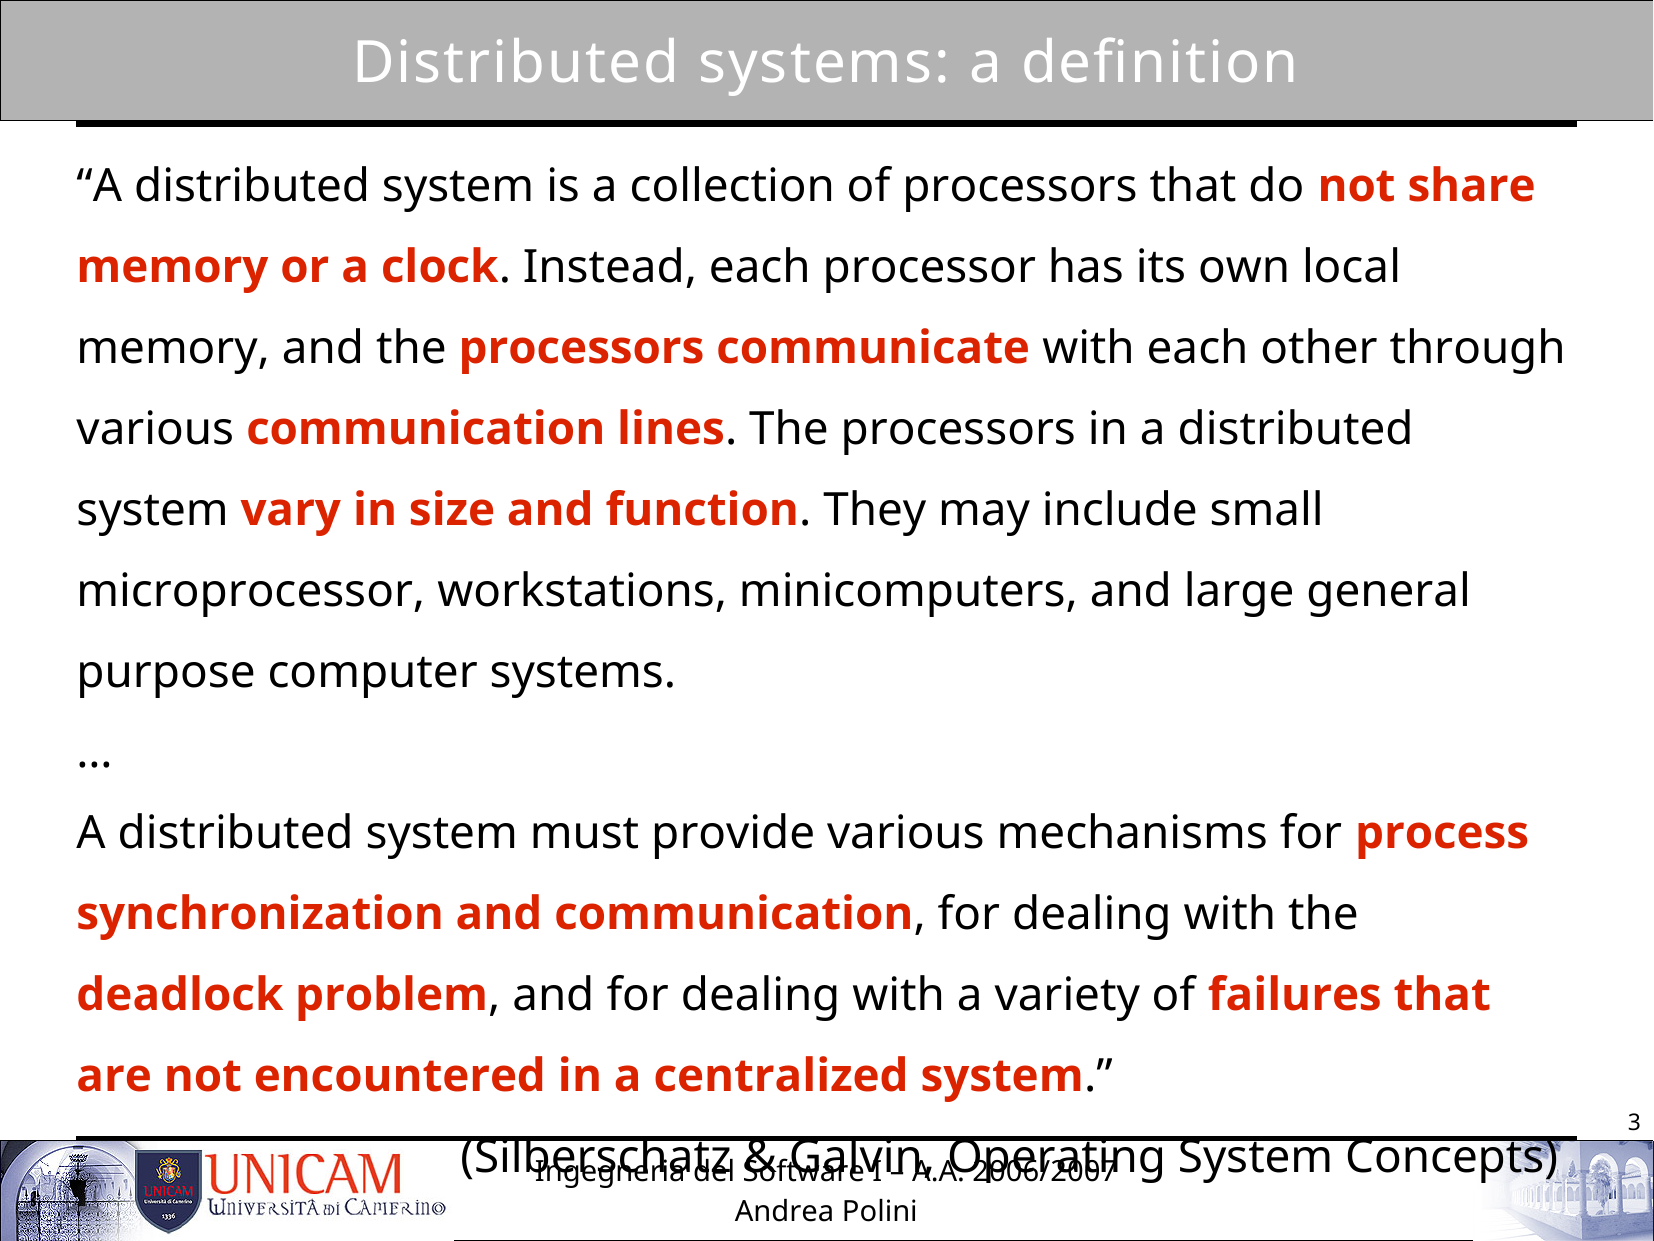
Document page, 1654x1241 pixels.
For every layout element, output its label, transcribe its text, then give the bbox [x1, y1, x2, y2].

list “A distributed system is a collection of processors that do not share memory or a clock. Instead, each processor has its own local memory, and the processors communicate with each other through various communication lines. The processors in a distributed system vary in size and function. They may include small microprocessor, workstations, minicomputers, and large general purpose computer systems. … A distributed system must provide various mechanisms for process synchronization and communication, for dealing with the deadlock problem, and for dealing with a variety of failures that are not encountered in a centralized system.” (Silberschatz & Galvin, Operating System Concepts) [76, 152, 1577, 1110]
title Distributed systems: a definition [0, 0, 1653, 121]
picture [1473, 1141, 1654, 1241]
picture [0, 1141, 454, 1241]
